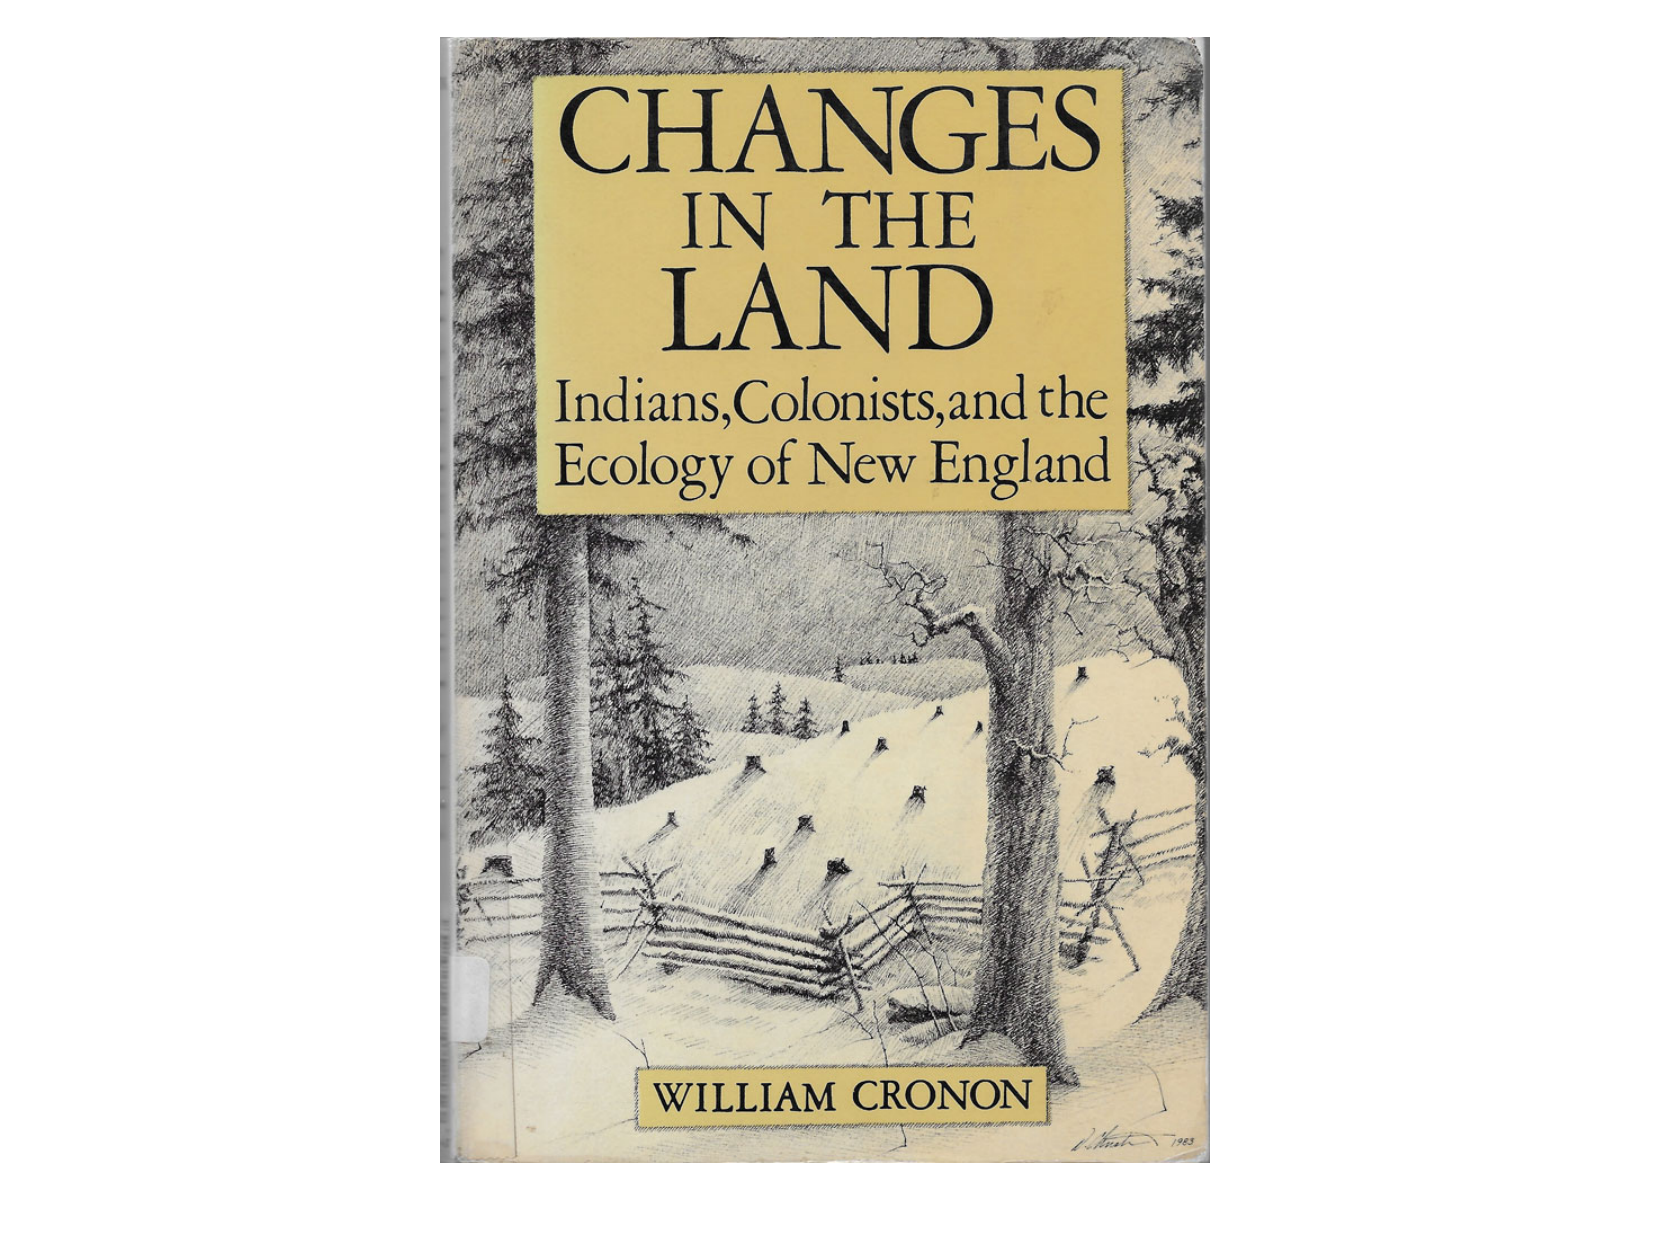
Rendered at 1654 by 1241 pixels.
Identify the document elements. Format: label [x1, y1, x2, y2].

picture [440, 37, 1210, 1163]
